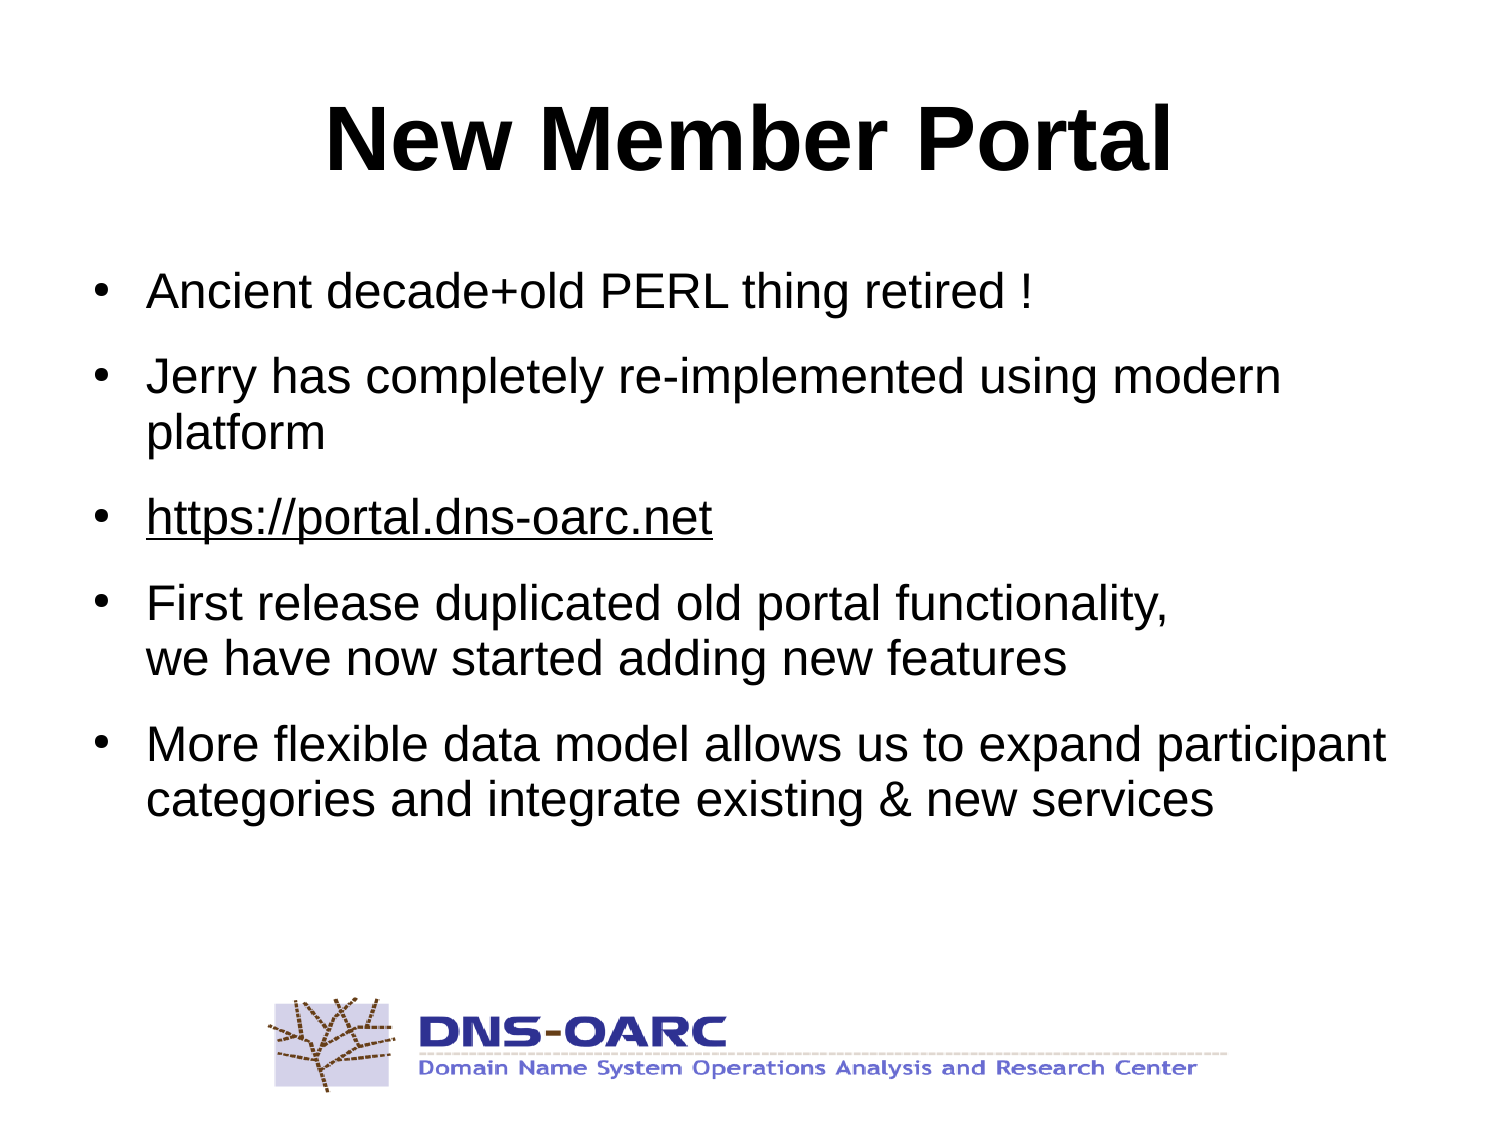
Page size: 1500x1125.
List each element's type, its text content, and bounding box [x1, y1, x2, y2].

picture [214, 991, 1259, 1099]
list Ancient decade+old PERL thing retired ! Jerry has completely re-implemented using modern platform https://portal.dns-oarc.net First release duplicated old portal functionality, we have now started adding new features More flexible data model allows us to expand participant categories and integrate existing & new services [75, 263, 1425, 916]
title New Member Portal [75, 44, 1425, 233]
